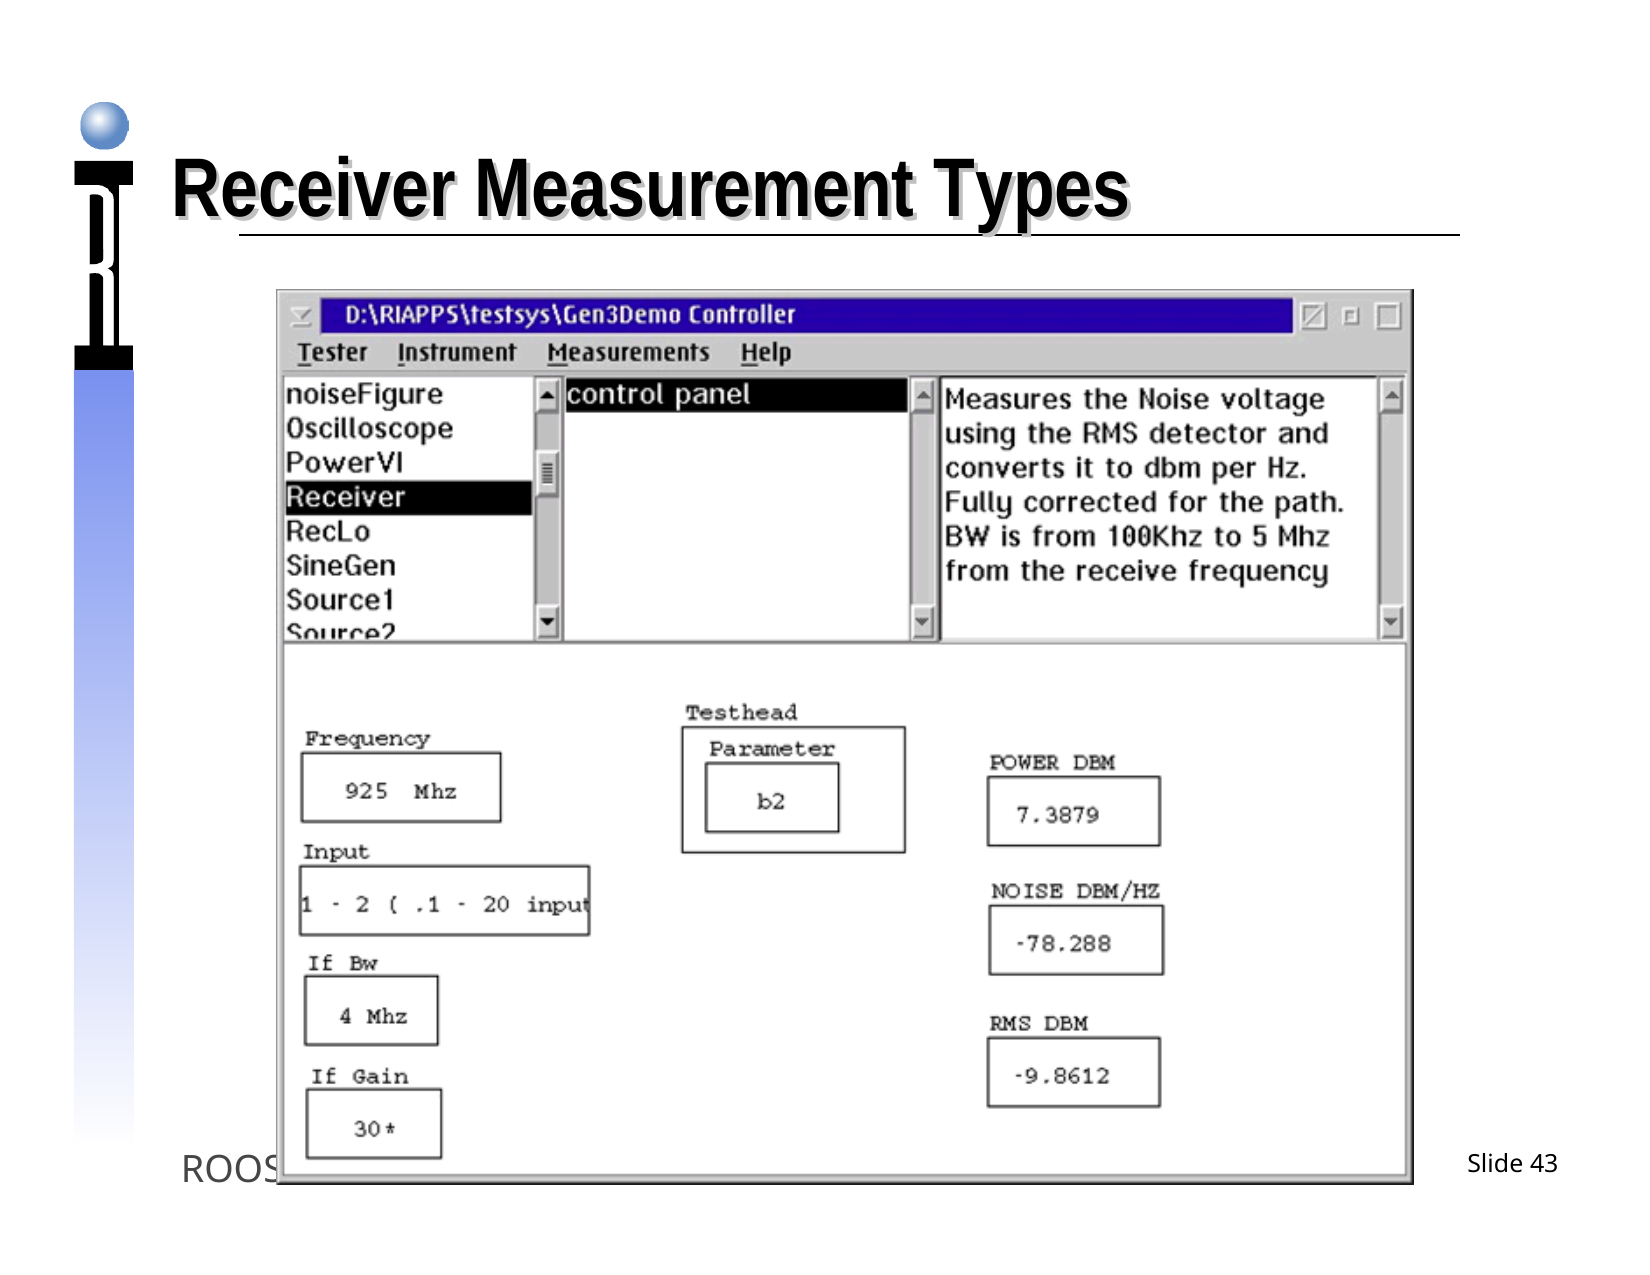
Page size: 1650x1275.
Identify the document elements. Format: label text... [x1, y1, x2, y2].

text_box Receiver Measurement Types [171, 58, 1525, 234]
picture [276, 289, 1414, 1185]
